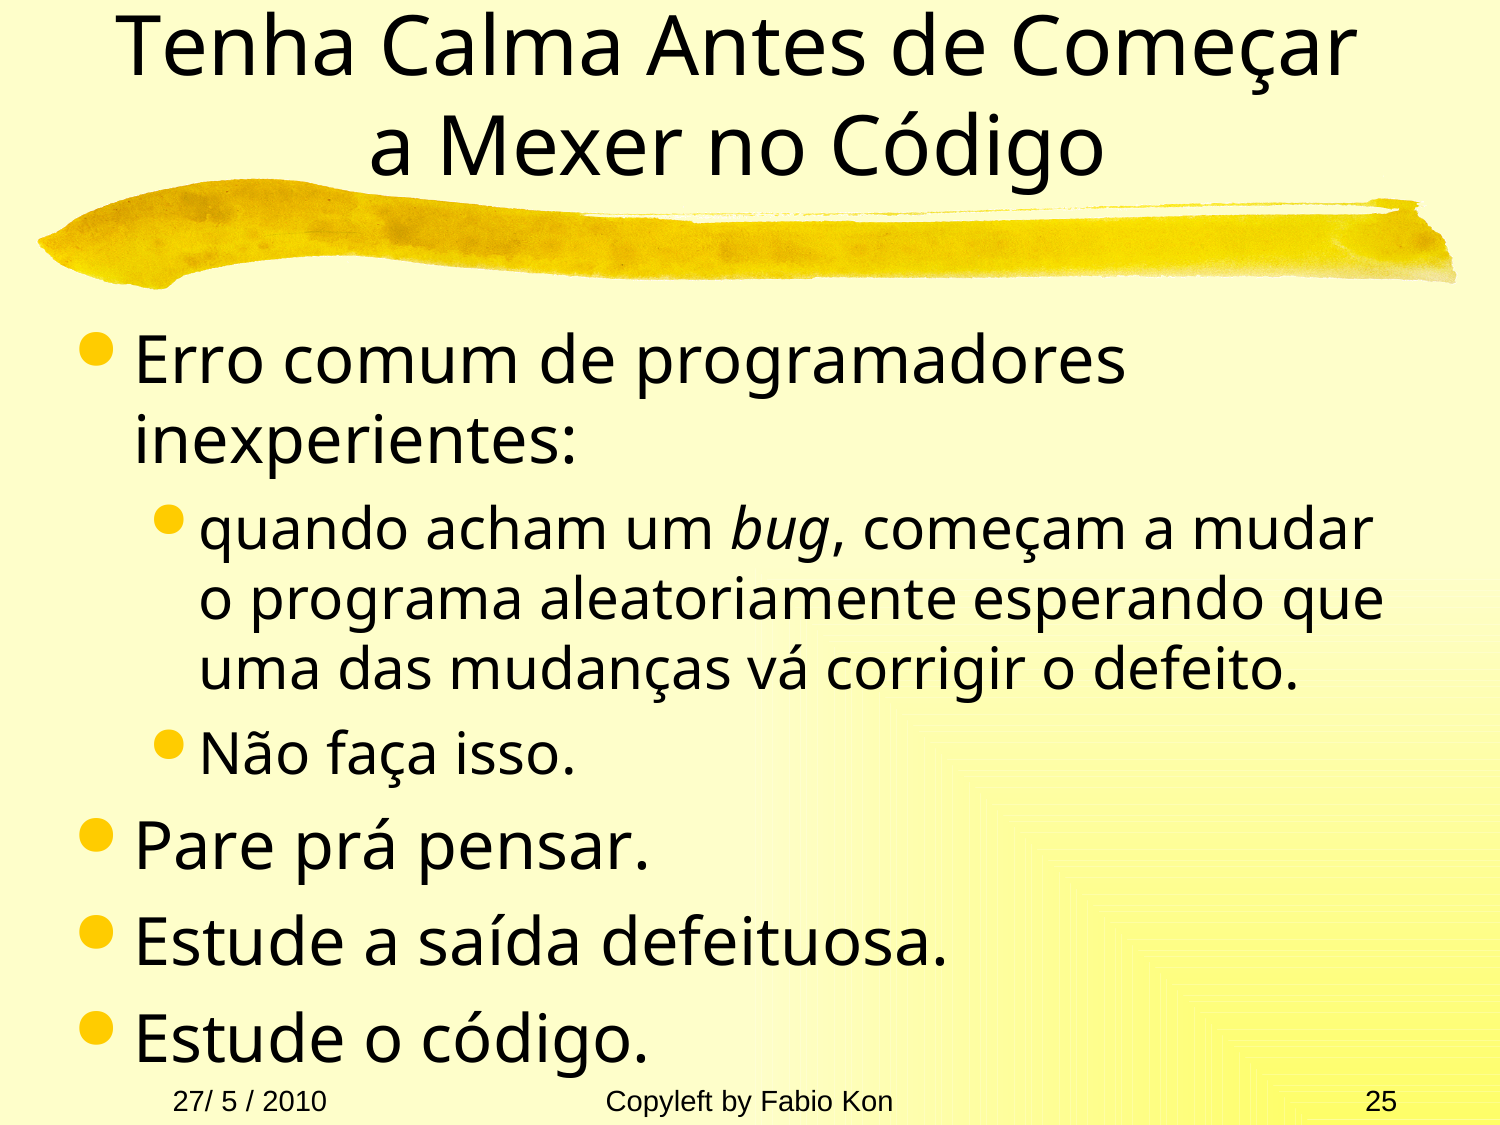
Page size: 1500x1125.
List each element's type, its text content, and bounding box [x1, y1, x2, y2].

list Erro comum de programadores inexperientes: quando acham um bug, começam a mudar o programa aleatoriamente esperando que uma das mudanças vá corrigir o defeito. Não faça isso. Pare prá pensar. Estude a saída defeituosa. Estude o código. [62, 309, 1417, 1088]
picture [24, 174, 1463, 297]
title Tenha Calma Antes de Começar a Mexer no Código [74, 0, 1400, 200]
